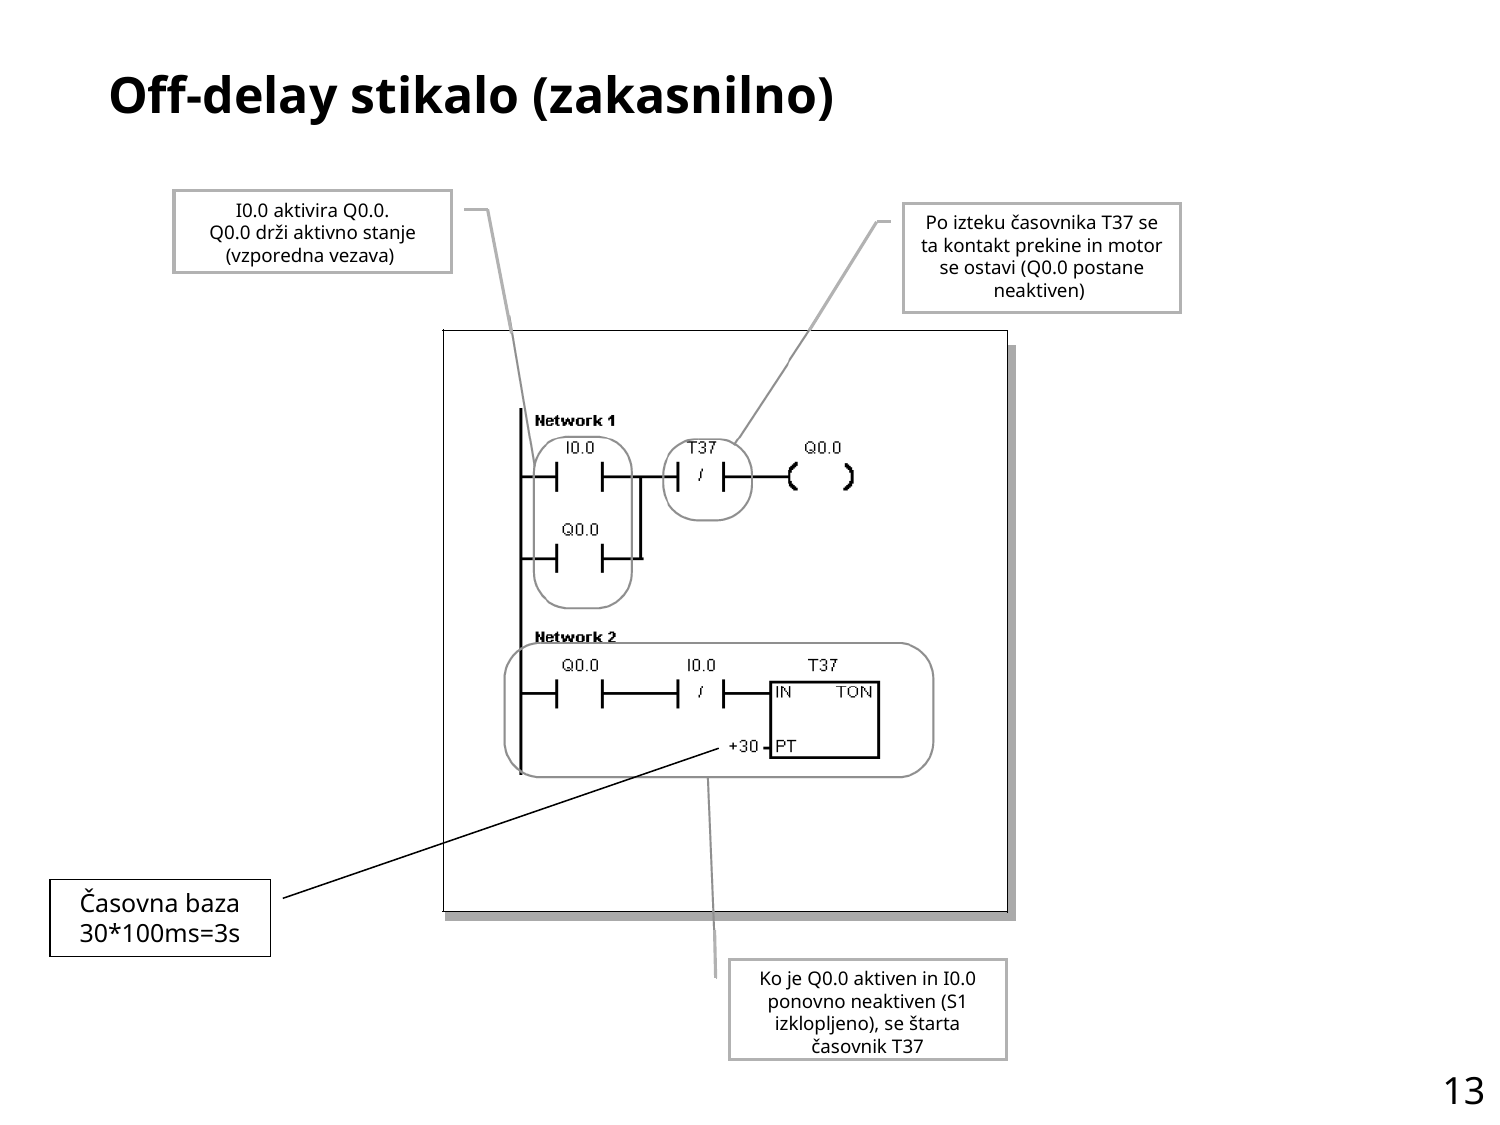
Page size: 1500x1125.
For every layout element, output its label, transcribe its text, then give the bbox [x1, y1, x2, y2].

text_box Ko je Q0.0 aktiven in I0.0 ponovno neaktiven (S1 izklopljeno), se štarta časovnik T37 [729, 959, 1006, 1059]
text_box Off-delay stikalo (zakasnilno) [93, 55, 850, 131]
text_box Po izteku časovnika T37 se ta kontakt prekine in motor se ostavi (Q0.0 postane neaktiven) [903, 203, 1180, 313]
picture [426, 315, 1031, 935]
text_box I0.0 aktivira Q0.0. Q0.0 drži aktivno stanje (vzporedna vezava) [174, 191, 451, 273]
text_box Časovna baza 30*100ms=3s [50, 880, 270, 956]
